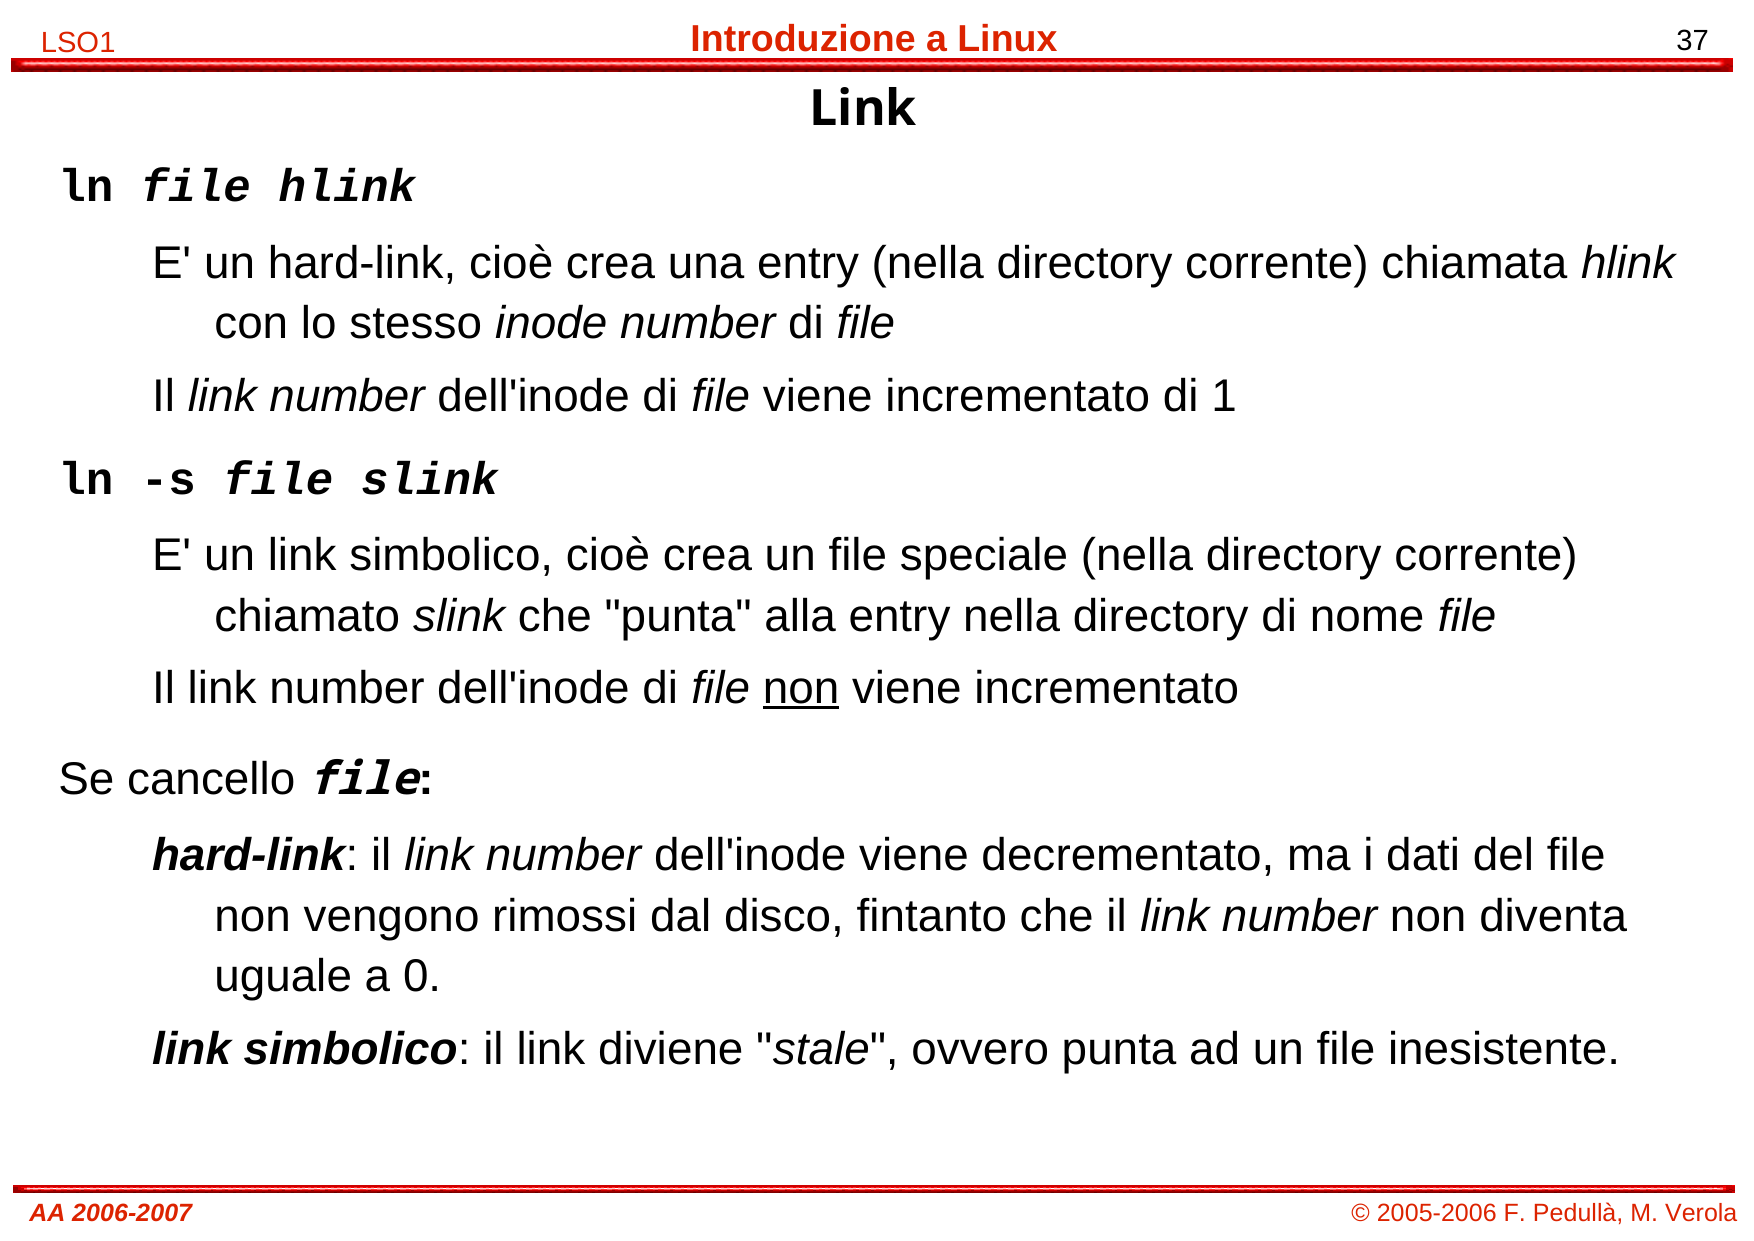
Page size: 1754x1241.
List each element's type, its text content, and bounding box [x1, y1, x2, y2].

list ln file hlink E' un hard-link, cioè crea una entry (nella directory corrente) chiamata hlink con lo stesso inode number di file Il link number dell'inode di file viene incrementato di 1 ln -s file slink E' un link simbolico, cioè crea un file speciale (nella directory corrente) chiamato slink che "punta" alla entry nella directory di nome file Il link number dell'inode di file non viene incrementato Se cancello file: hard-link: il link number dell'inode viene decrementato, ma i dati del file non vengono rimossi dal disco, fintanto che il link number non diventa uguale a 0. link simbolico: il link diviene "stale", ovvero punta ad un file inesistente. [58, 161, 1696, 1172]
picture [13, 1185, 1735, 1193]
picture [11, 58, 1733, 72]
title Link [809, 60, 944, 156]
